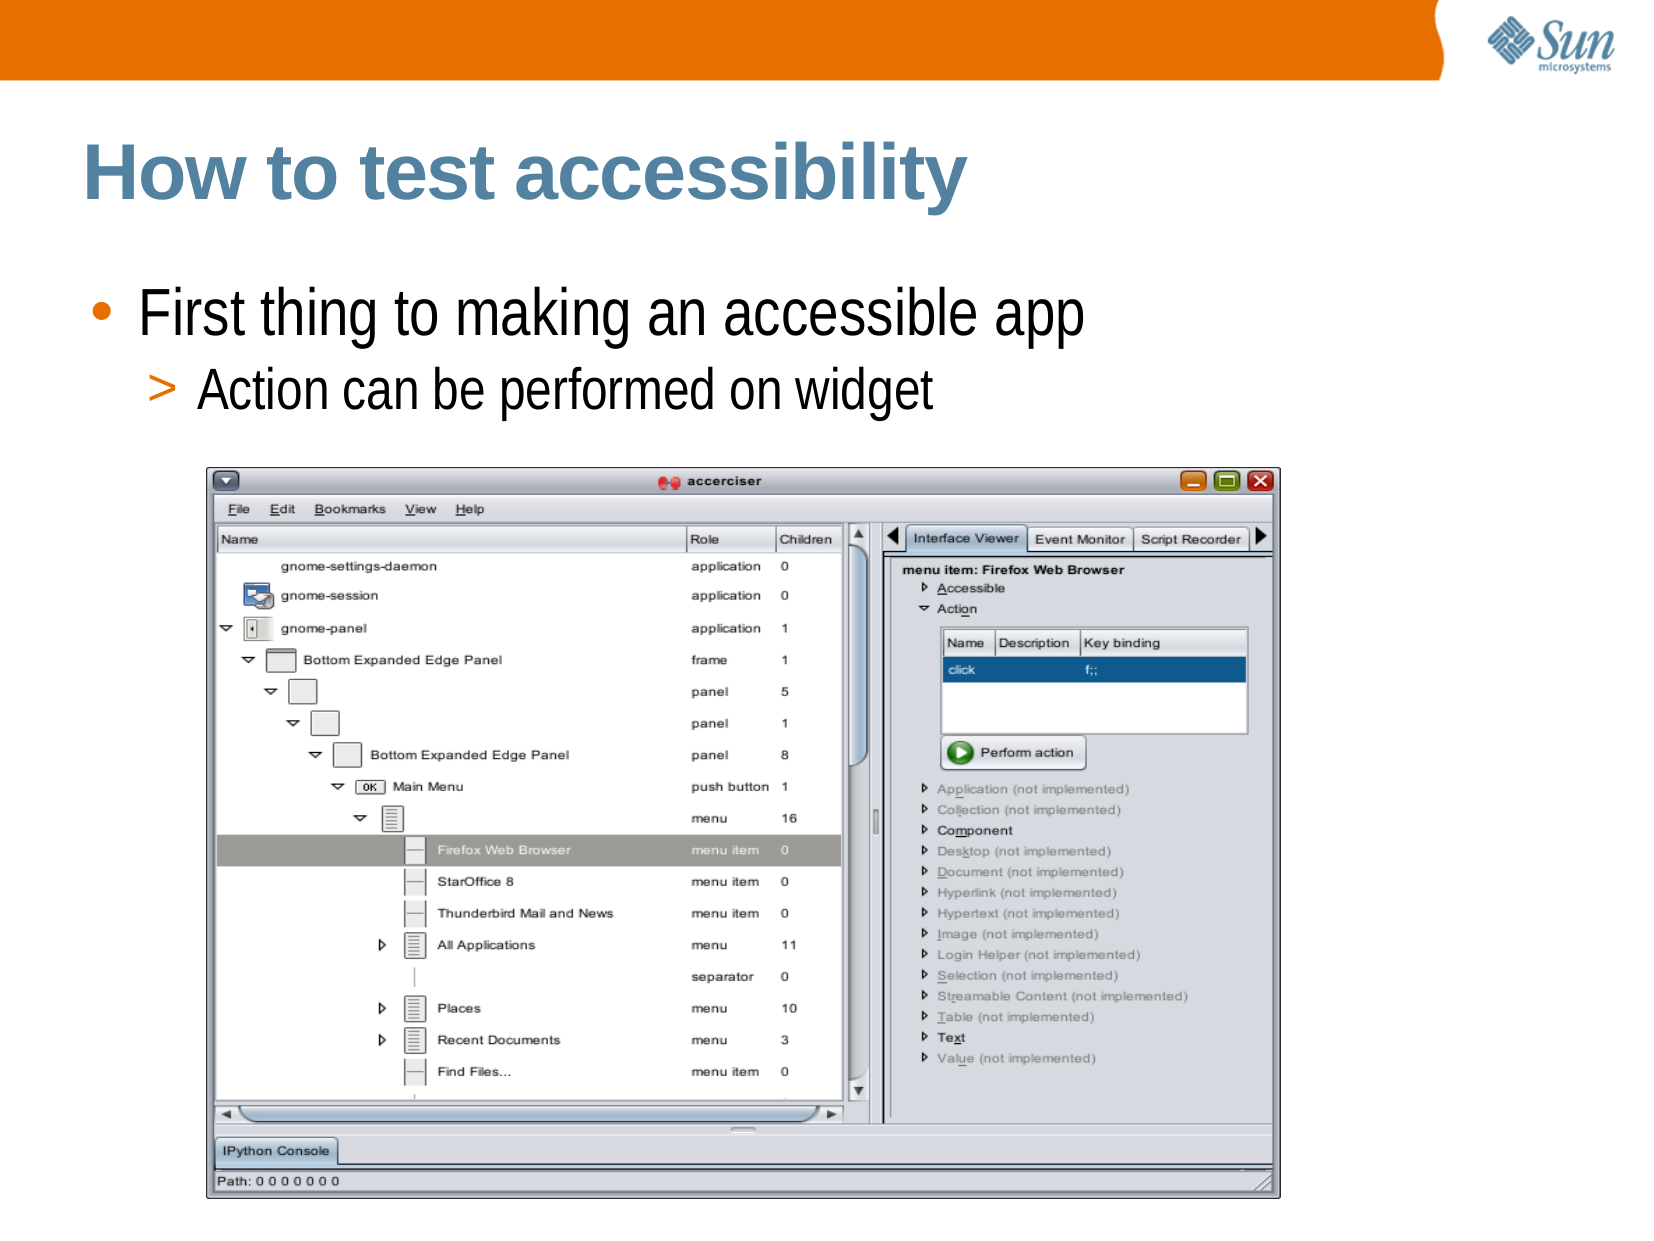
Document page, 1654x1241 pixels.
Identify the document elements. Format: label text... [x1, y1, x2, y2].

picture [0, 0, 1654, 83]
list First thing to making an accessible app Action can be performed on widget [71, 283, 1545, 1121]
title How to test accessibility [82, 135, 1585, 251]
picture [206, 467, 1281, 1199]
